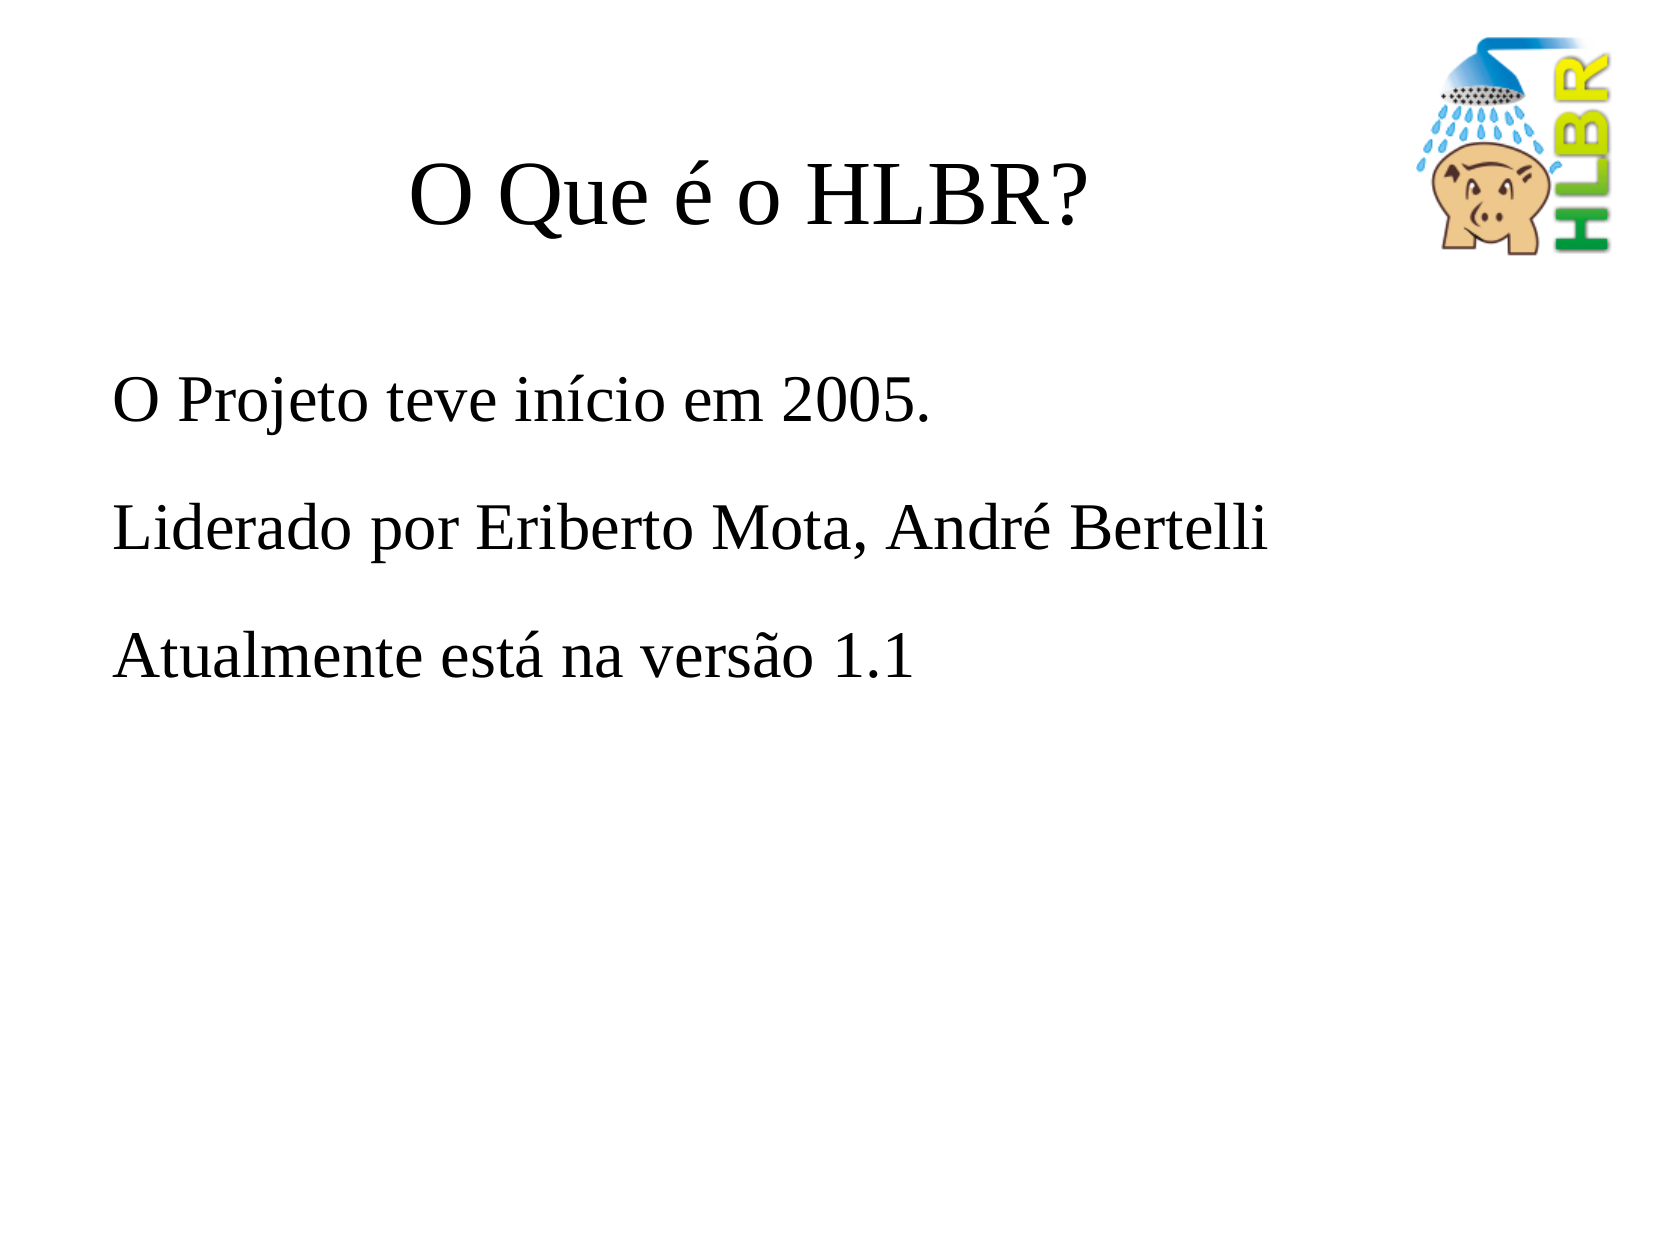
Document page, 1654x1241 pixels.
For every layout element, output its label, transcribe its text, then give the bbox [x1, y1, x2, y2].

picture [1416, 37, 1612, 260]
list O Projeto teve início em 2005. Liderado por Eriberto Mota, André Bertelli Atualmente está na versão 1.1 [112, 324, 1388, 1006]
title O Que é o HLBR? [112, 83, 1388, 305]
